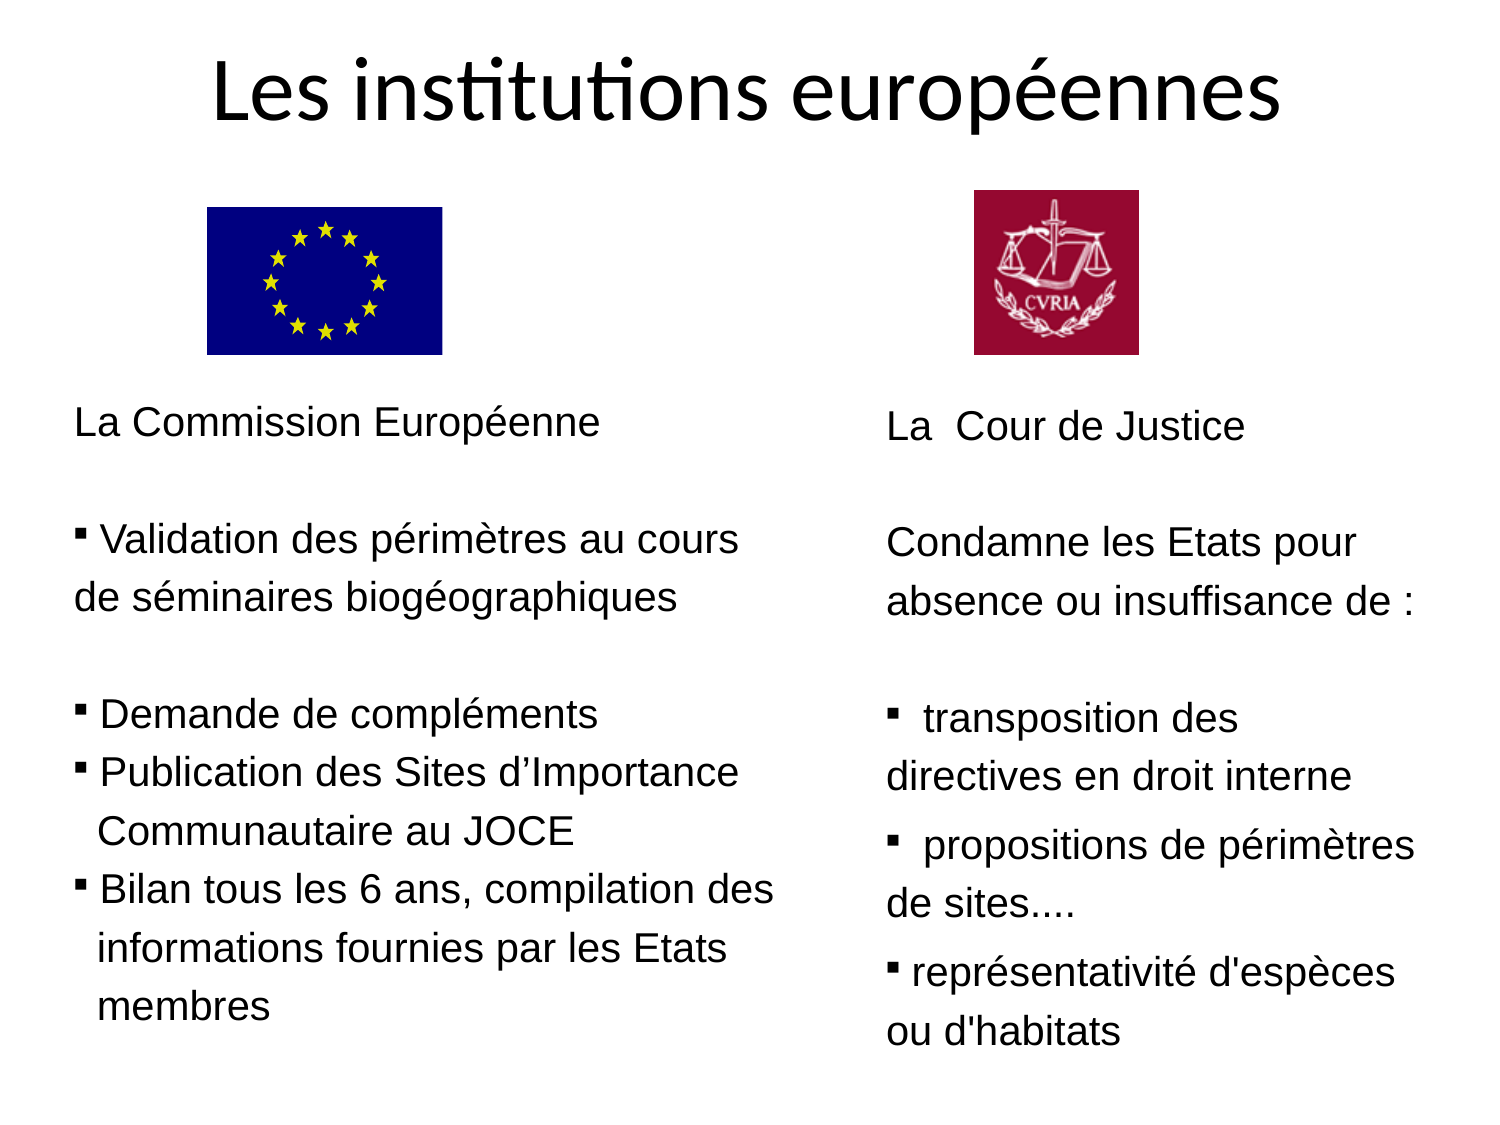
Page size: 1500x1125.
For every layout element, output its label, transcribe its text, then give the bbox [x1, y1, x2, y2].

title Les institutions européennes [75, 21, 1421, 257]
picture [206, 257, 443, 355]
text_box La Commission Européenne Validation des périmètres au cours de séminaires biogéographiques Demande de compléments Publication des Sites d’Importance Communautaire au JOCE Bilan tous les 6 ans, compilation des informations fournies par les Etats membres [59, 378, 798, 974]
text_box La Cour de Justice Condamne les Etats pour absence ou insuffisance de : transposition des directives en droit interne propositions de périmètres de sites.... représentativité d'espèces ou d'habitats [885, 389, 1418, 1040]
picture [974, 257, 1139, 355]
